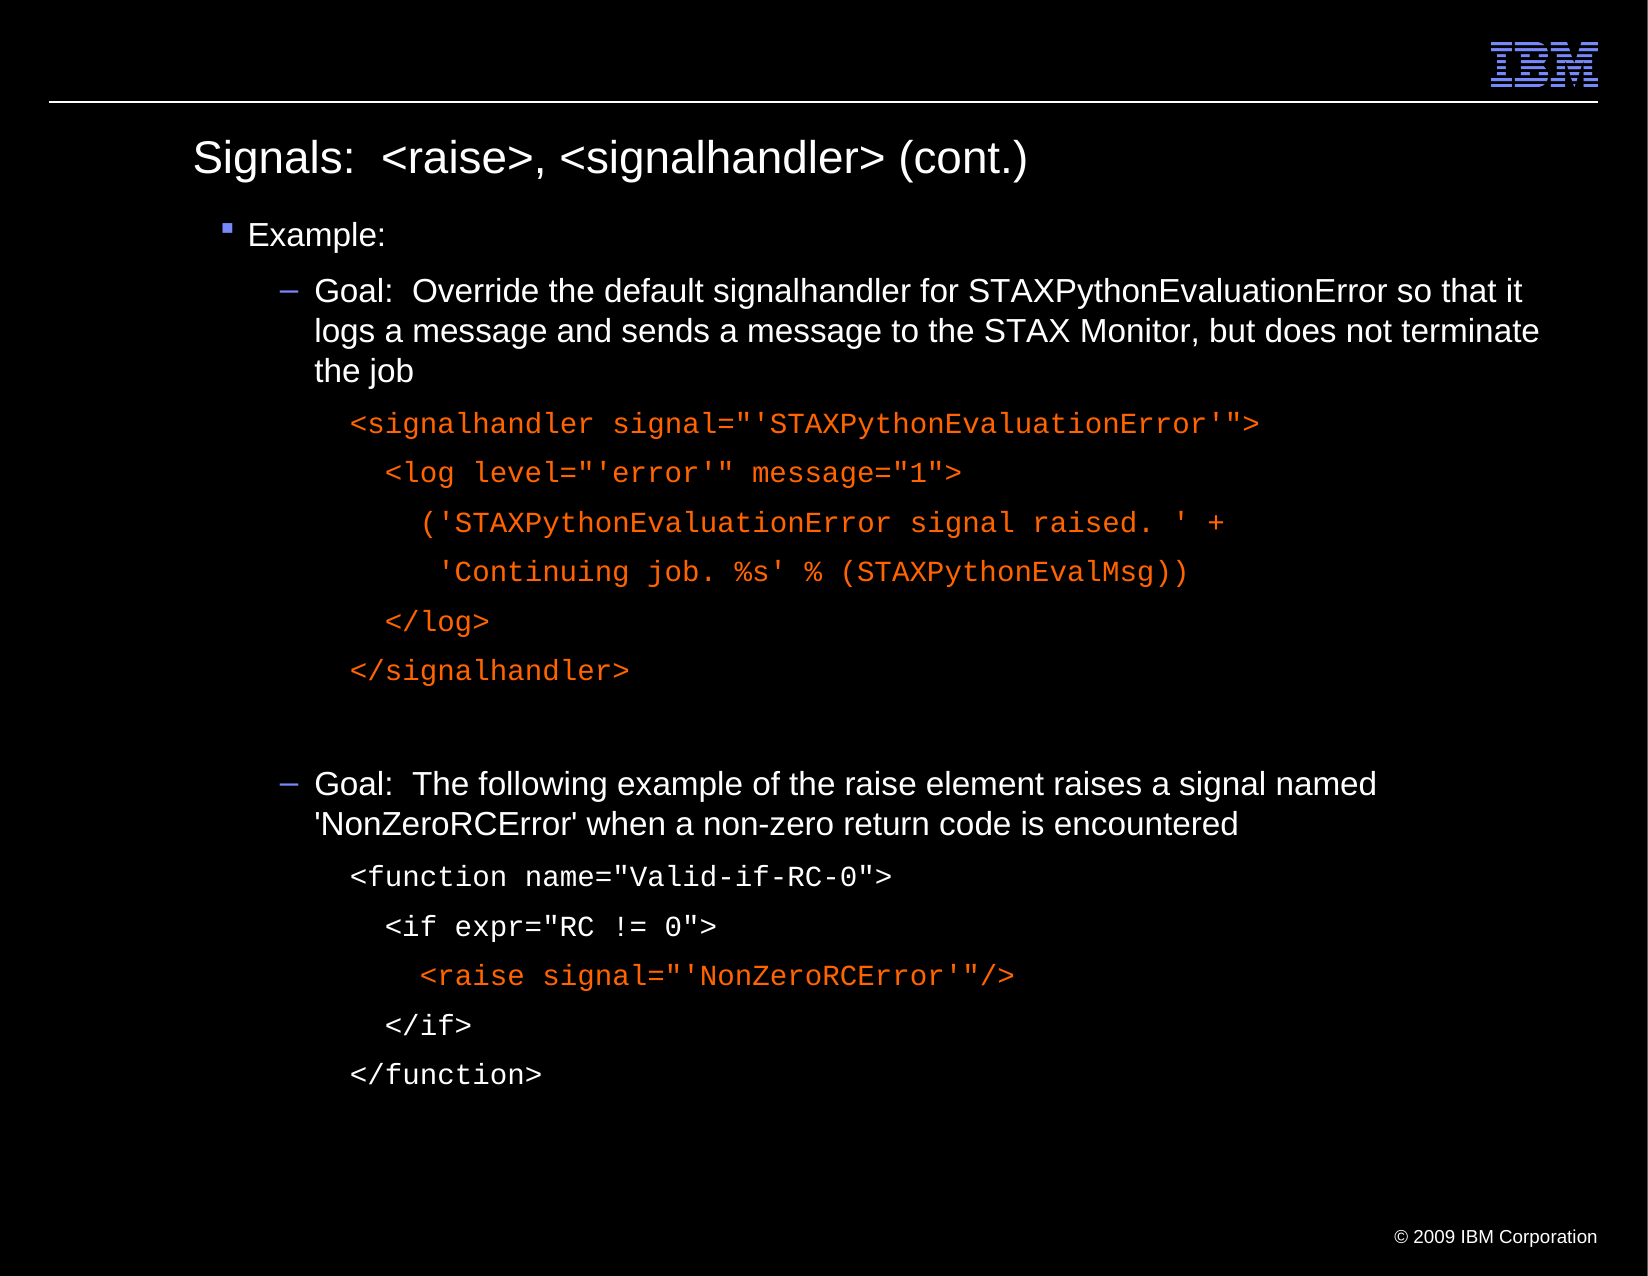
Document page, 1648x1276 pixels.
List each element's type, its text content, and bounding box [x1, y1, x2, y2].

text_box Example: Goal: Override the default signalhandler for STAXPythonEvaluationError so that it logs a message and sends a message to the STAX Monitor, but does not terminate the job <signalhandler signal="'STAXPythonEvaluationError'"> <log level="'error'" message="1"> ('STAXPythonEvaluationError signal raised. ' + 'Continuing job. %s' % (STAXPythonEvalMsg)) </log> </signalhandler> Goal: The following example of the raise element raises a signal named 'NonZeroRCError' when a non-zero return code is encountered <function name="Valid-if-RC-0"> <if expr="RC != 0"> <raise signal="'NonZeroRCError'"/> </if> </function> [219, 219, 1570, 1132]
picture [1491, 42, 1598, 87]
title Signals: <raise>, <signalhandler> (cont.) [175, 125, 1648, 219]
